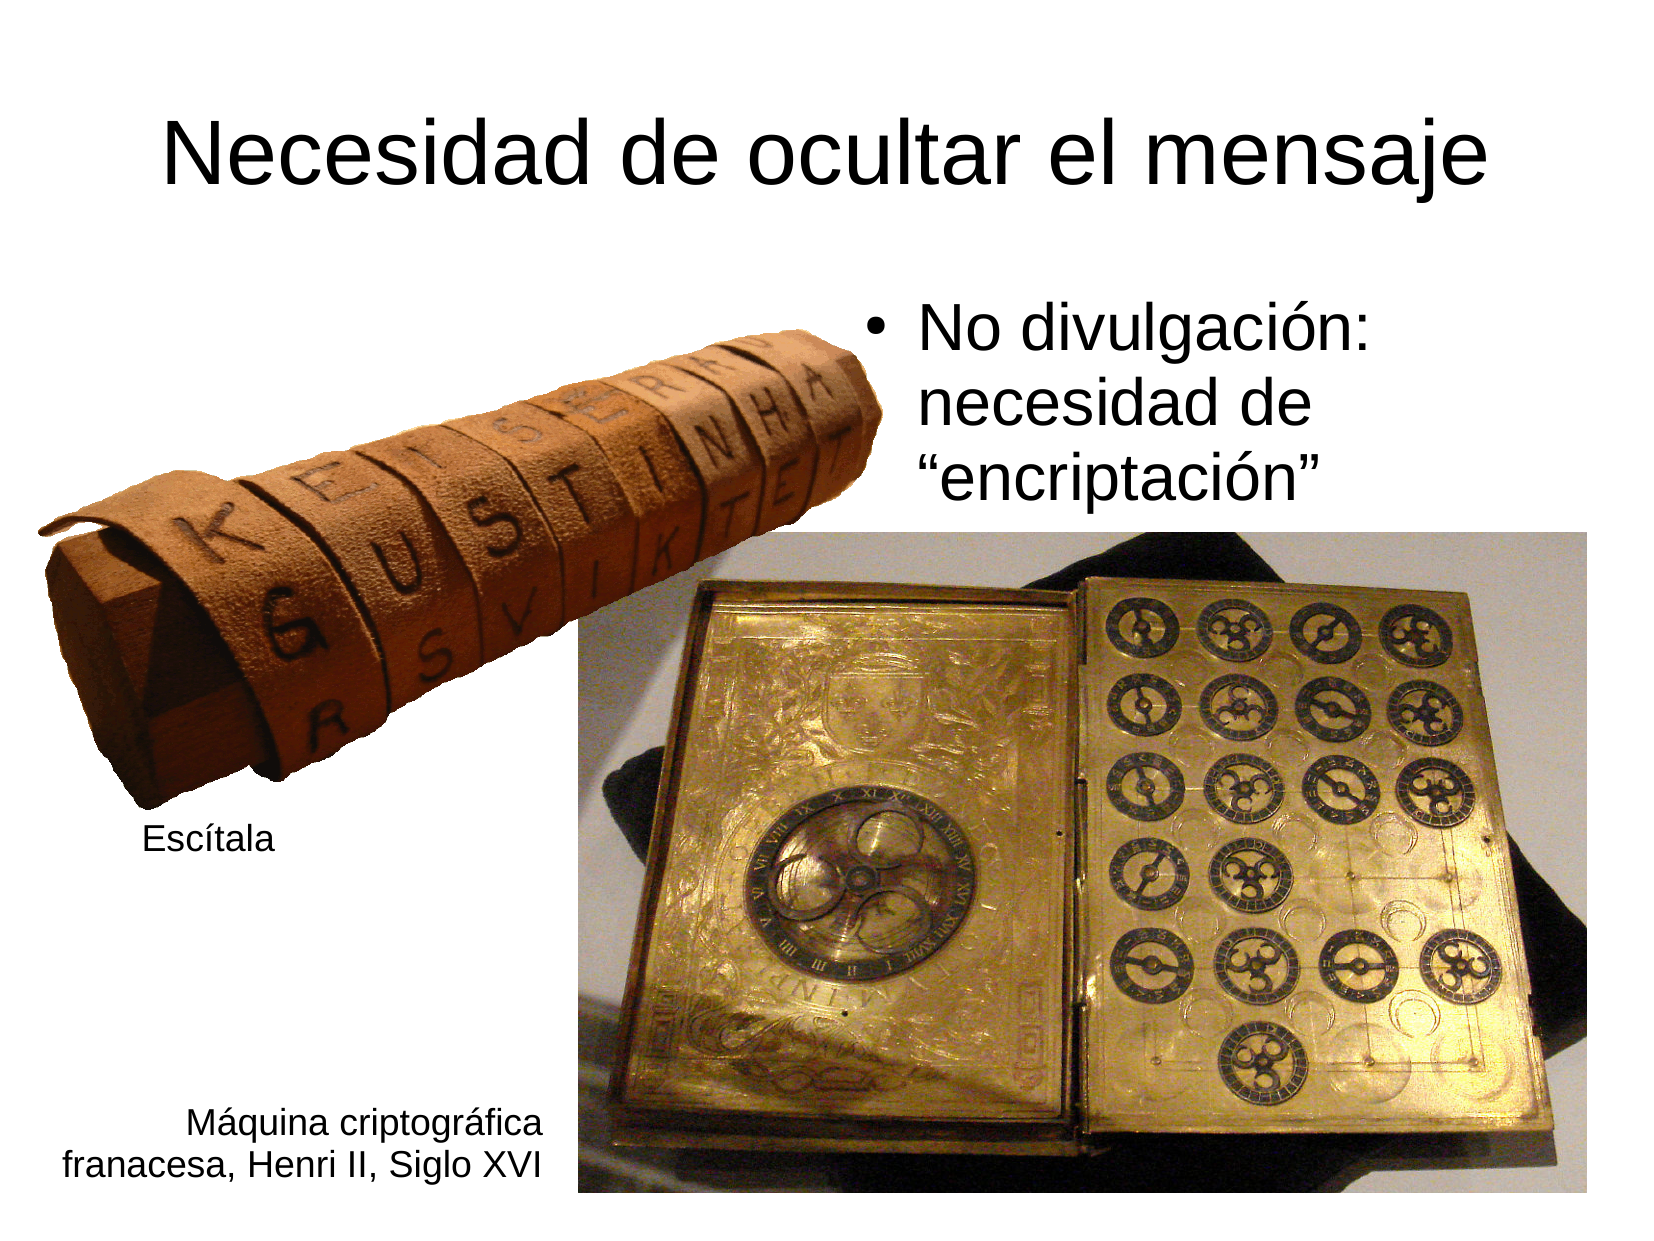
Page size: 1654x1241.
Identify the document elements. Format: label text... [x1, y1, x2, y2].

title Necesidad de ocultar el mensaje [82, 49, 1571, 257]
text_box Escítala [126, 813, 290, 868]
text_box Máquina criptográfica franacesa, Henri II, Siglo XVI [47, 1094, 558, 1193]
picture [32, 325, 1587, 1193]
list No divulgación: necesidad de “encriptación” [846, 290, 1538, 532]
